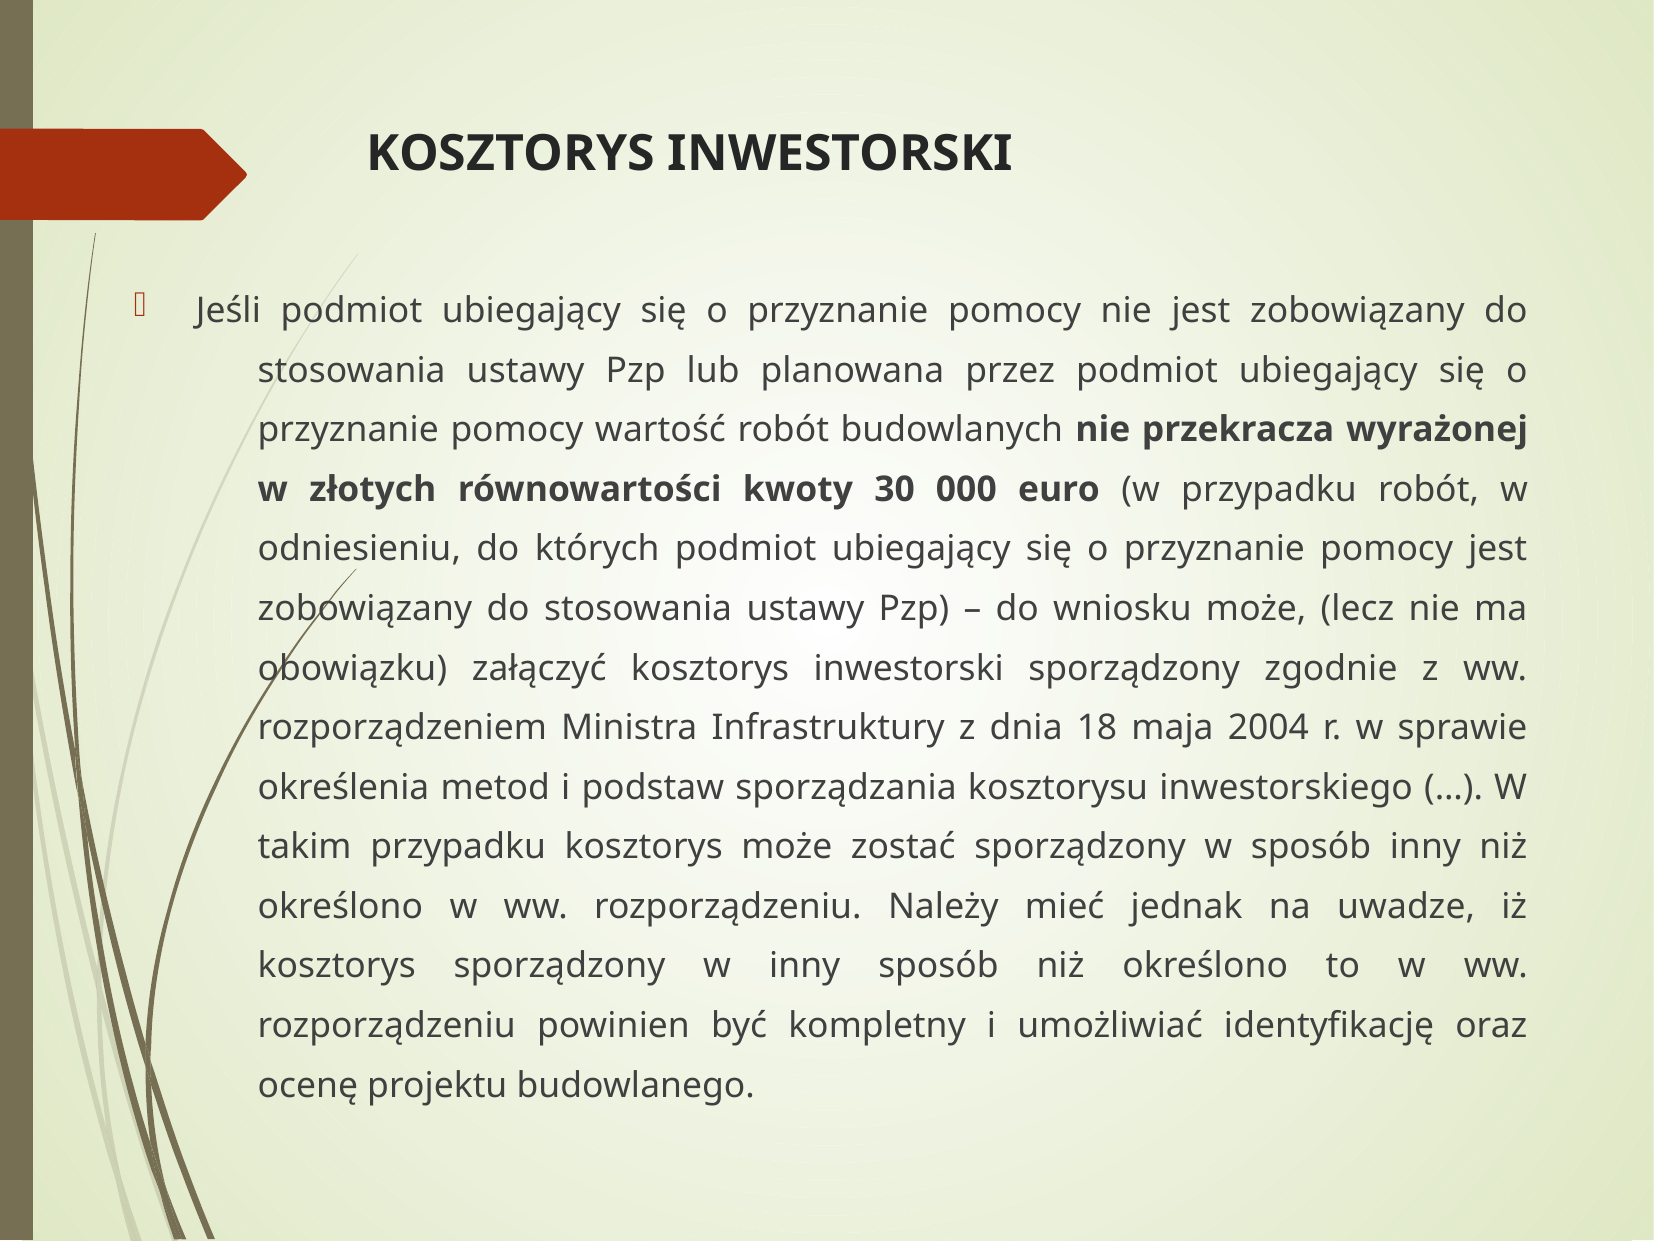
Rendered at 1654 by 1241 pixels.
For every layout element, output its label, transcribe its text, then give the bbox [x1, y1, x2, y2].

list Jeśli podmiot ubiegający się o przyznanie pomocy nie jest zobowiązany do stosowania ustawy Pzp lub planowana przez podmiot ubiegający się o przyznanie pomocy wartość robót budowlanych nie przekracza wyrażonej w złotych równowartości kwoty 30 000 euro (w przypadku robót, w odniesieniu, do których podmiot ubiegający się o przyznanie pomocy jest zobowiązany do stosowania ustawy Pzp) – do wniosku może, (lecz nie ma obowiązku) załączyć kosztorys inwestorski sporządzony zgodnie z ww. rozporządzeniem Ministra Infrastruktury z dnia 18 maja 2004 r. w sprawie określenia metod i podstaw sporządzania kosztorysu inwestorskiego (…). W takim przypadku kosztorys może zostać sporządzony w sposób inny niż określono w ww. rozporządzeniu. Należy mieć jednak na uwadze, iż kosztorys sporządzony w inny sposób niż określono to w ww. rozporządzeniu powinien być kompletny i umożliwiać identyfikację oraz ocenę projektu budowlanego. [118, 262, 1544, 1144]
title KOSZTORYS INWESTORSKI [351, 112, 1544, 262]
